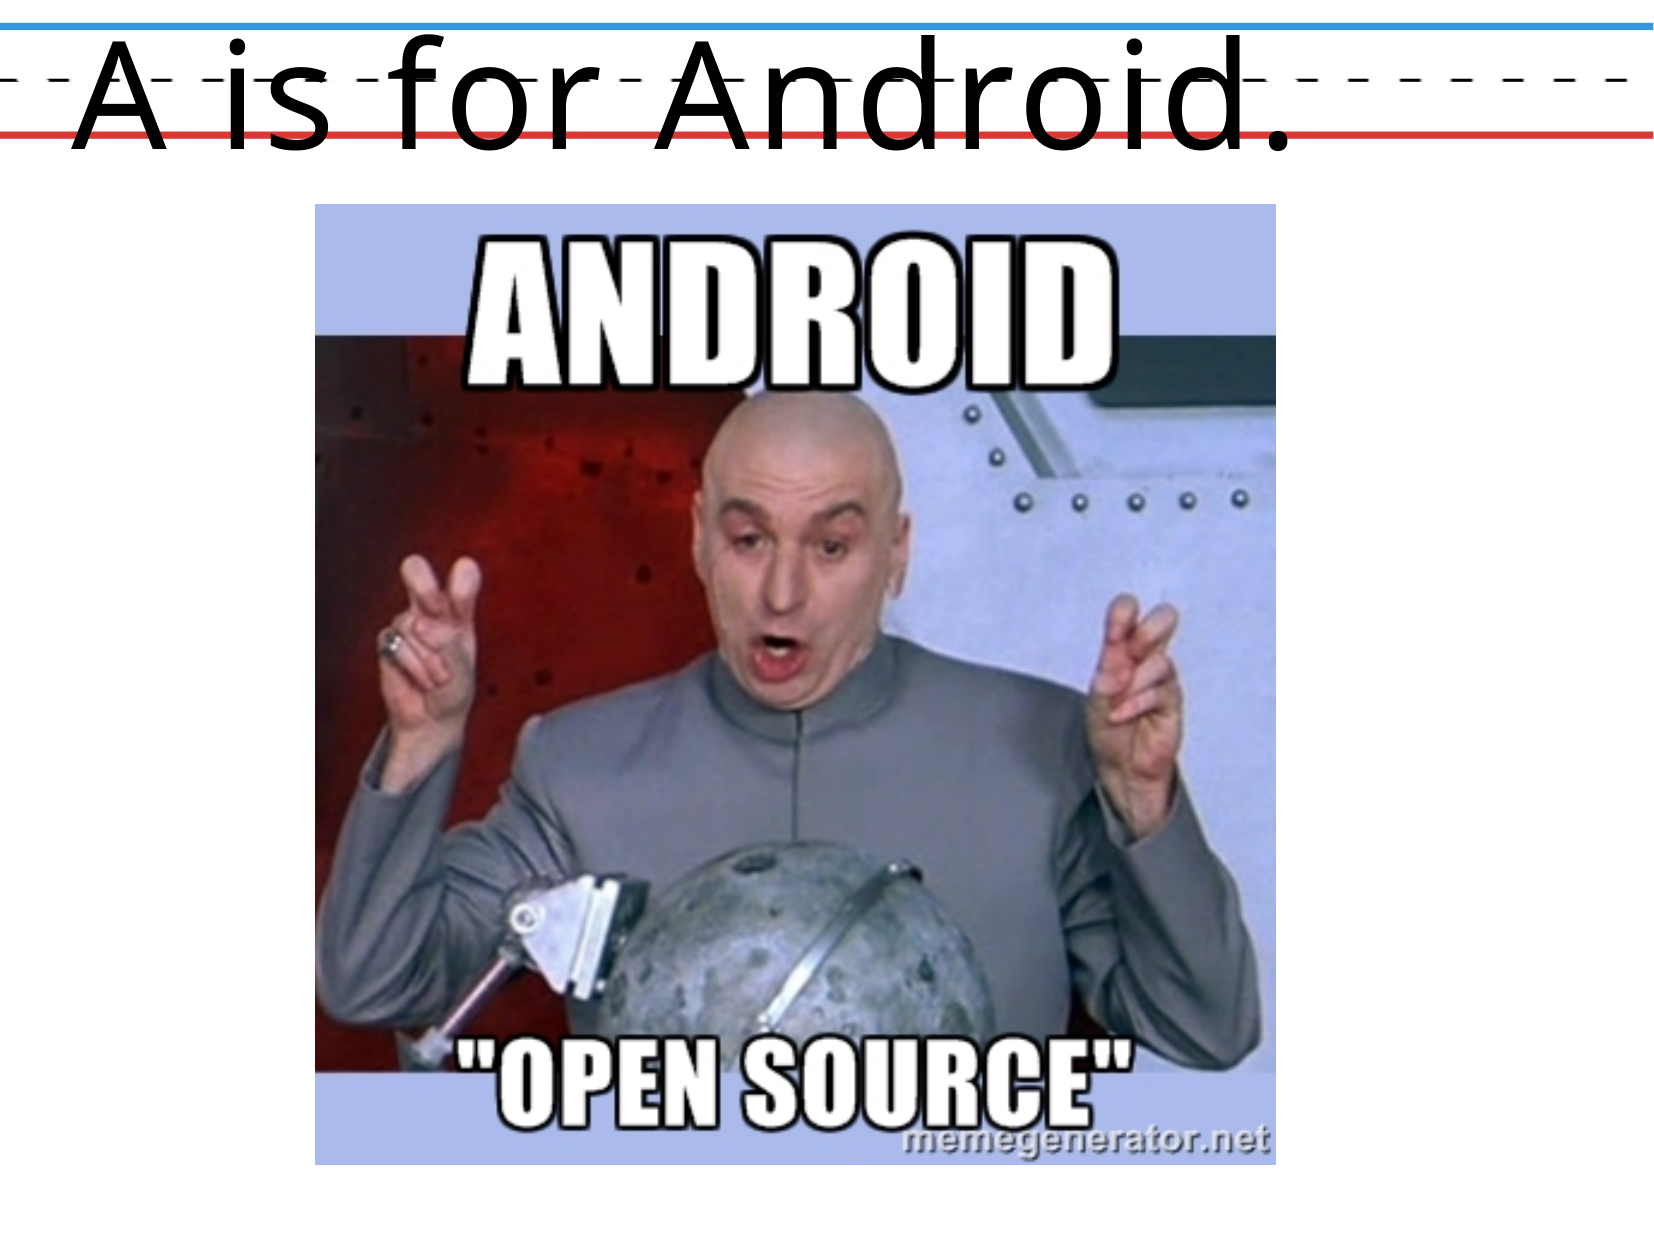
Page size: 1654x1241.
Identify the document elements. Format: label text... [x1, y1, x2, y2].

title A is for Android. [71, 0, 1561, 196]
picture [0, 0, 1654, 1165]
